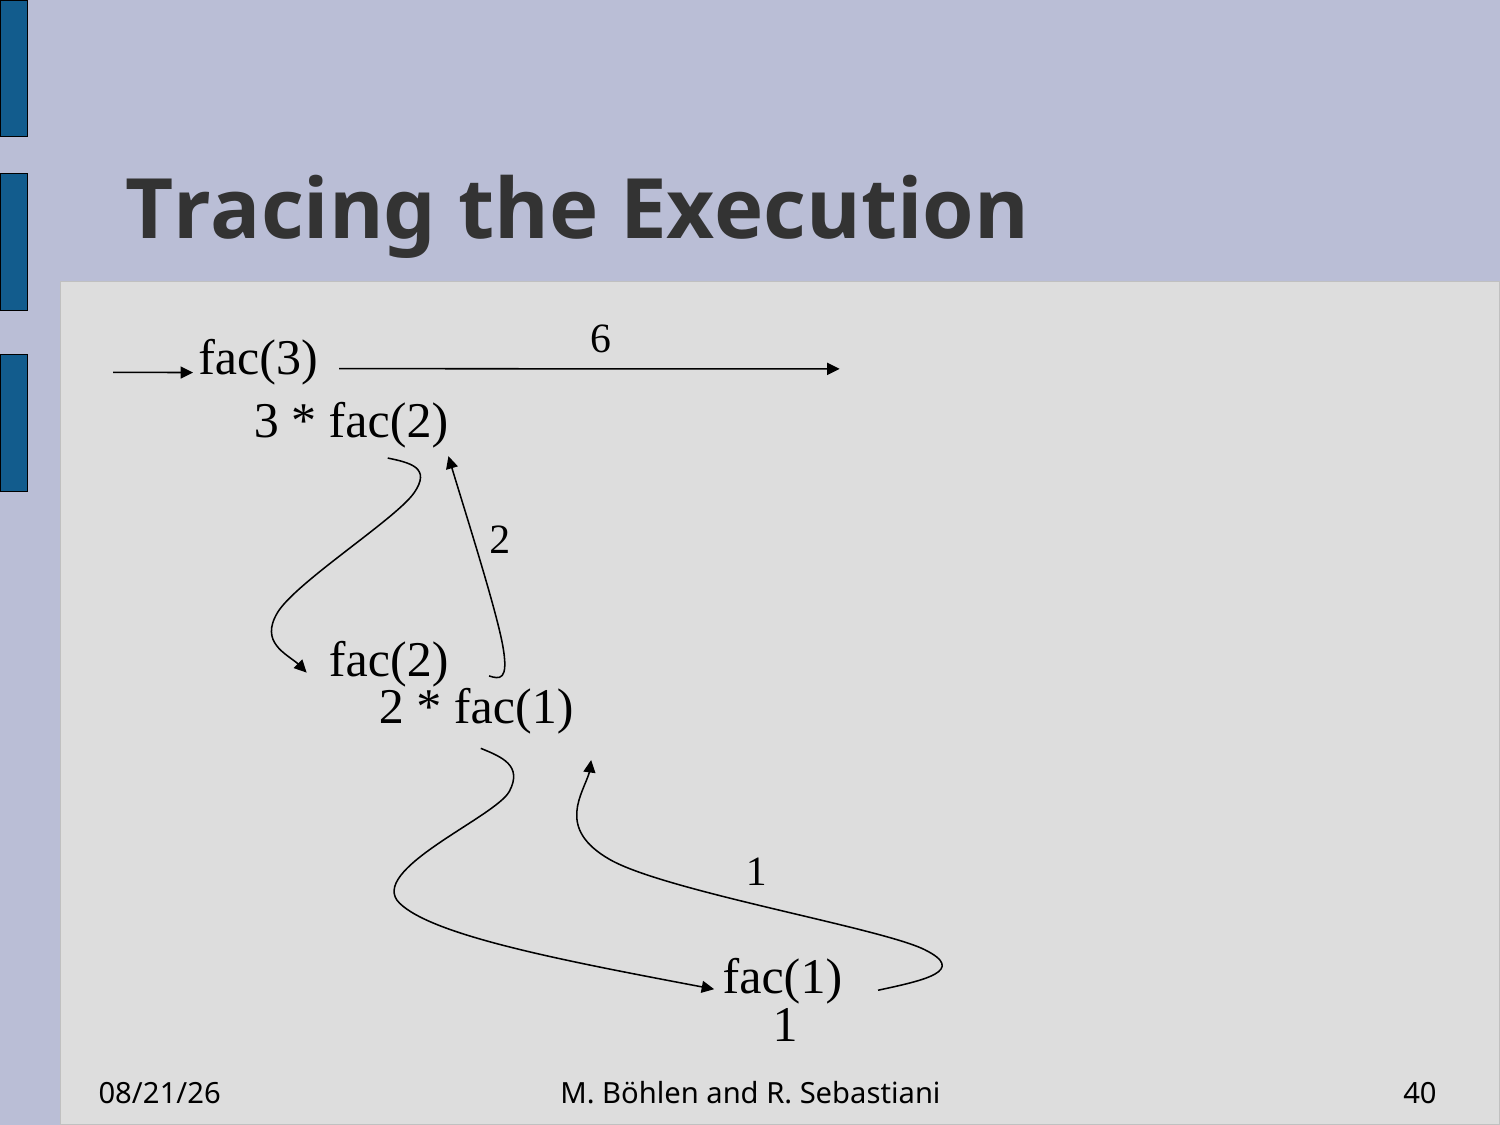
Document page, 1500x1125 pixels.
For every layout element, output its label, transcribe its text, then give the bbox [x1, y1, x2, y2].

title Tracing the Execution [110, 67, 1392, 271]
text_box 2 [474, 514, 523, 577]
text_box 6 [575, 313, 624, 376]
text_box 3 * fac(2) [239, 391, 514, 477]
text_box fac(2) 2 * fac(1) [314, 630, 586, 763]
text_box fac(3) [183, 328, 331, 401]
text_box fac(1) 1 [707, 947, 855, 1081]
text_box 1 [731, 846, 780, 909]
